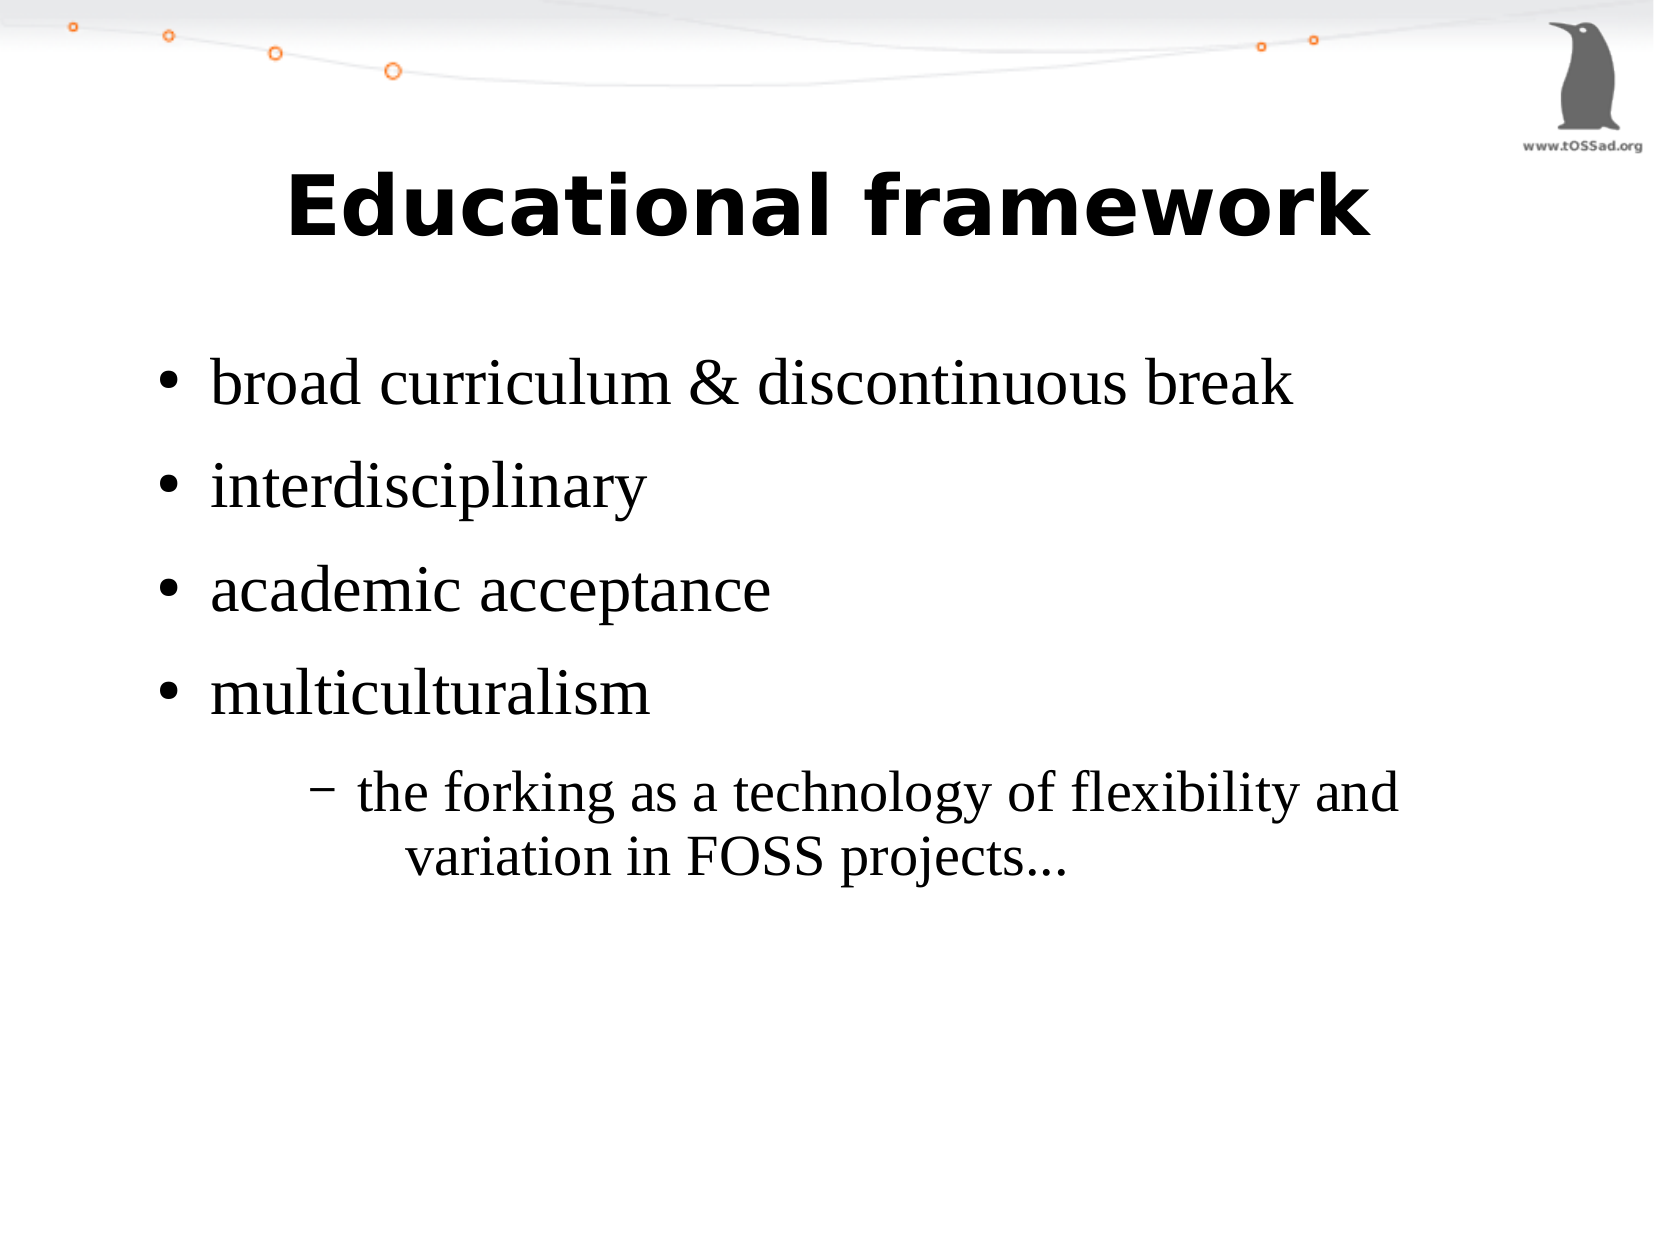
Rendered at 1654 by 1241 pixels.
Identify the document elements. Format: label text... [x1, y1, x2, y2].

list broad curriculum & discontinuous break interdisciplinary academic acceptance multiculturalism the forking as a technology of flexibility and variation in FOSS projects... [121, 344, 1534, 1127]
title Educational framework [121, 102, 1534, 311]
picture [0, 0, 1654, 157]
